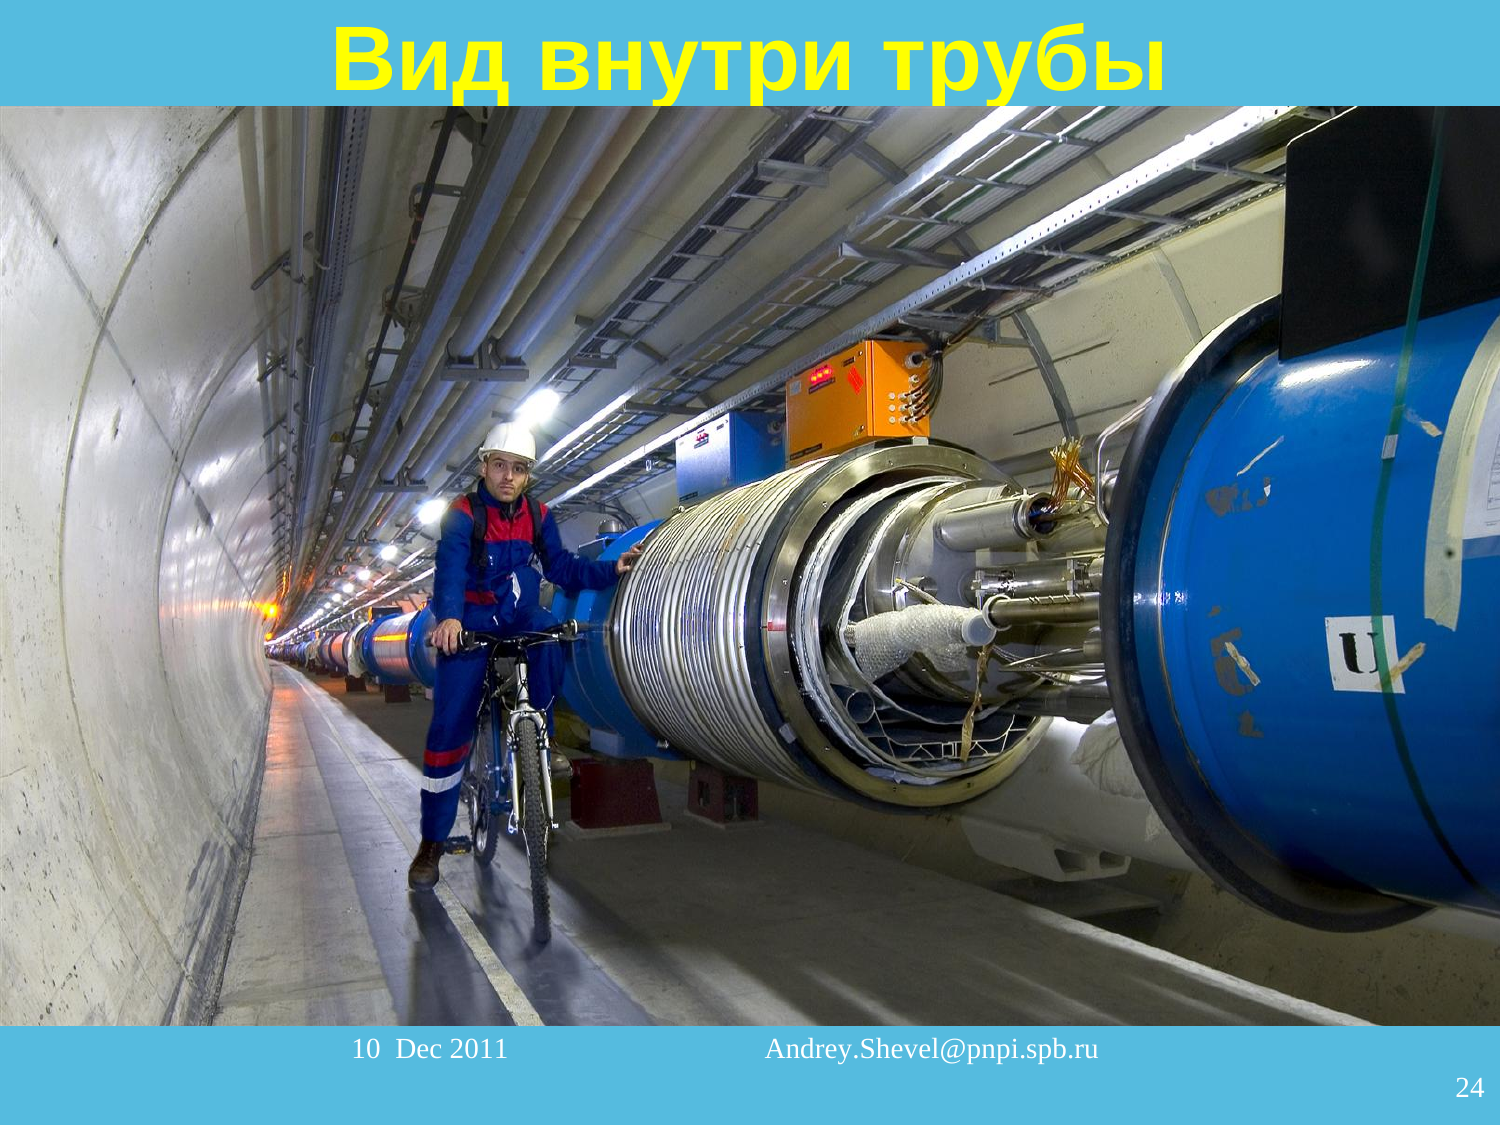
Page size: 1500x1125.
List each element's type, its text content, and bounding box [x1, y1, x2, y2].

picture [0, 106, 1500, 1026]
title Вид внутри трубы [112, 0, 1388, 106]
